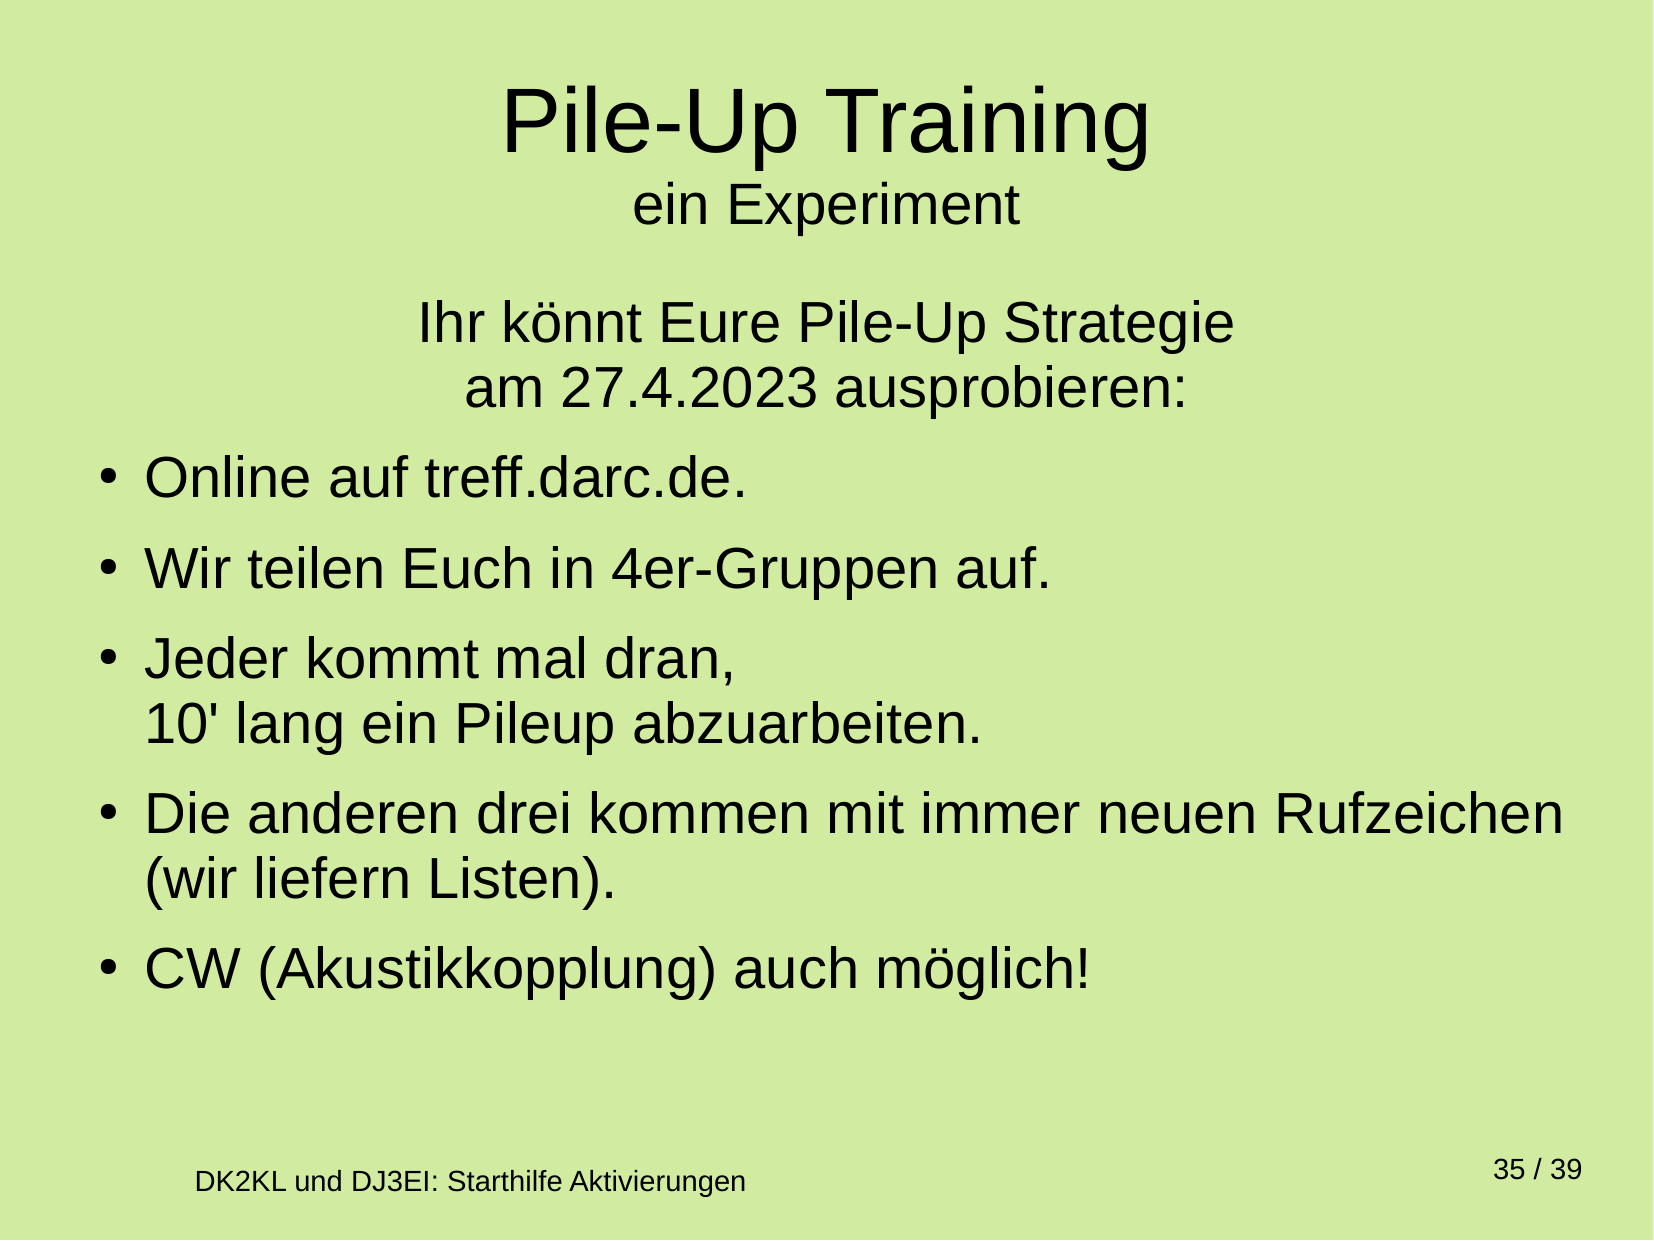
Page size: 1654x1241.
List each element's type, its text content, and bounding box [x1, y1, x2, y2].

list Ihr könnt Eure Pile-Up Strategie am 27.4.2023 ausprobieren: Online auf treff.darc.de. Wir teilen Euch in 4er-Gruppen auf. Jeder kommt mal dran, 10' lang ein Pileup abzuarbeiten. Die anderen drei kommen mit immer neuen Rufzeichen (wir liefern Listen). CW (Akustikkopplung) auch möglich! [82, 290, 1571, 1010]
title Pile-Up Training ein Experiment [82, 49, 1571, 257]
